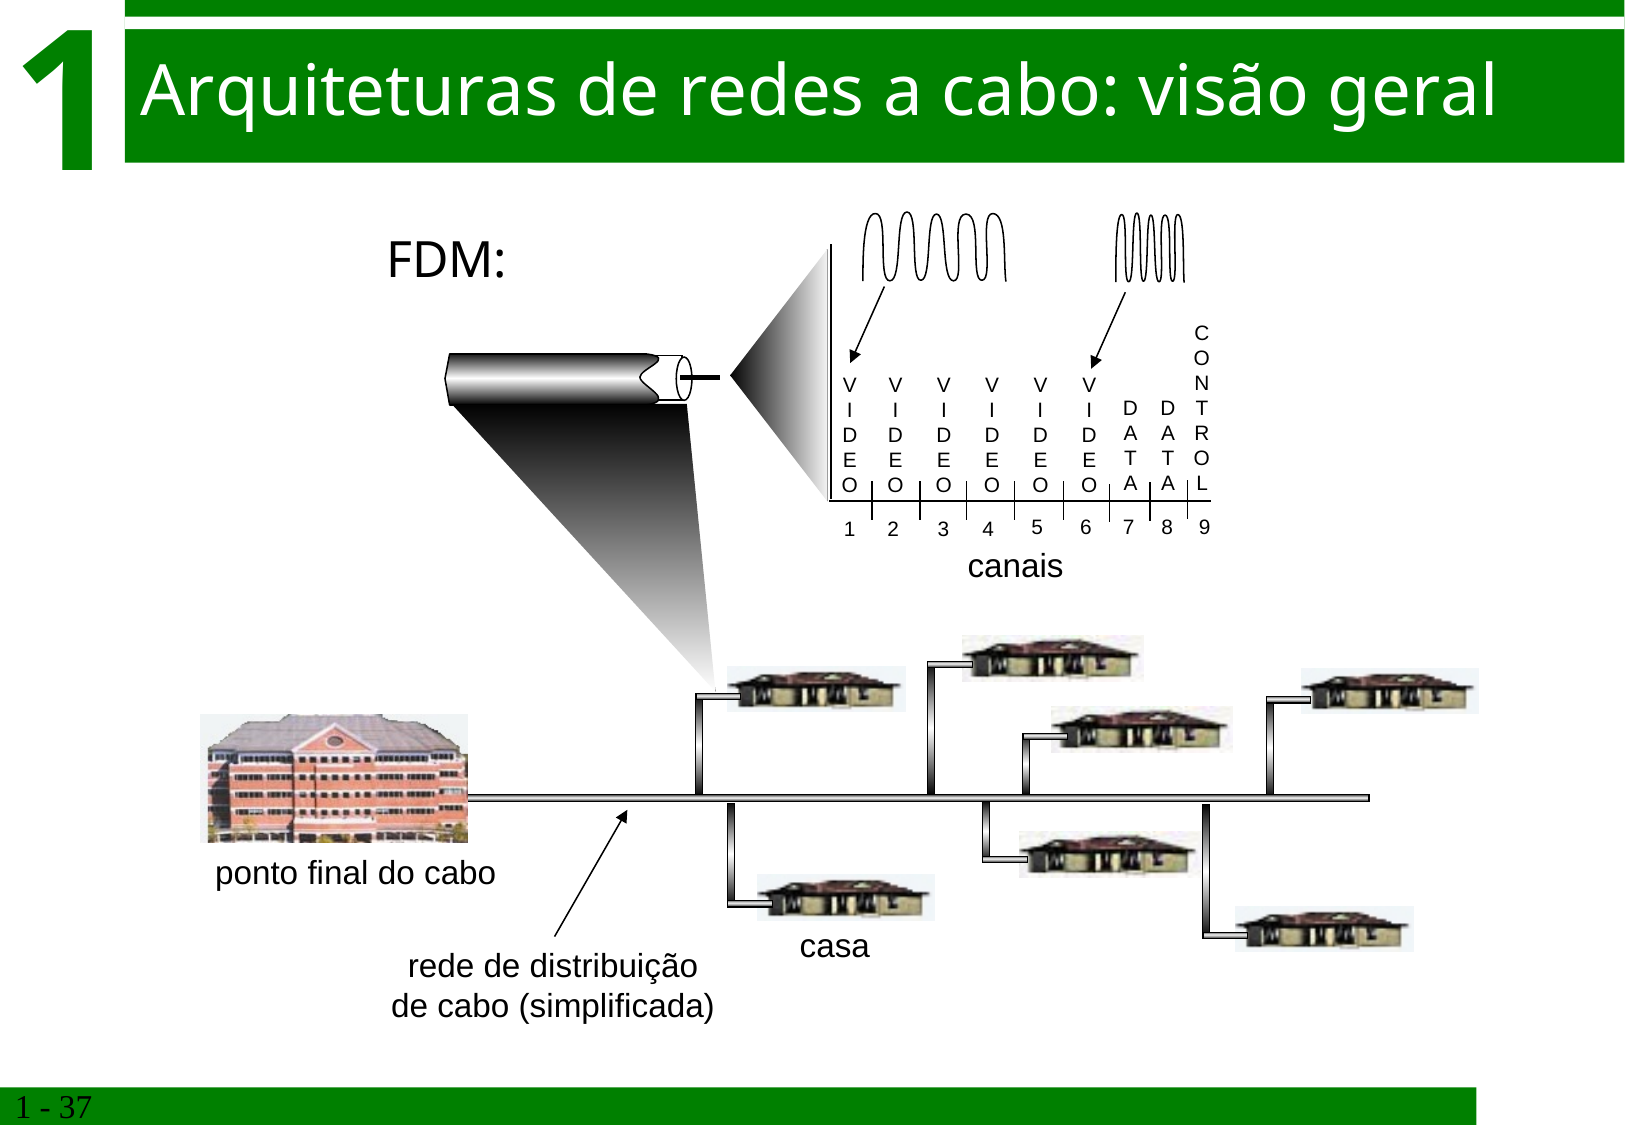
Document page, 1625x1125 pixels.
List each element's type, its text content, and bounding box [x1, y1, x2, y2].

picture [1019, 831, 1201, 878]
text_box V I D E O [1017, 363, 1064, 504]
text_box V I D E O [969, 363, 1016, 504]
text_box [730, 249, 828, 502]
text_box V I D E O [920, 363, 967, 504]
text_box D A T A [1145, 362, 1178, 503]
text_box [727, 803, 773, 907]
text_box 1 [829, 507, 871, 549]
text_box [444, 353, 716, 692]
text_box canais [952, 536, 1079, 592]
picture [1301, 668, 1479, 714]
text_box D A T A [1108, 362, 1145, 503]
picture [1235, 906, 1414, 952]
picture [1051, 706, 1233, 753]
text_box 4 [967, 507, 1009, 549]
text_box V I D E O [826, 363, 872, 504]
text_box 8 [1146, 506, 1183, 547]
picture [962, 635, 1144, 682]
text_box FDM: [371, 219, 523, 296]
text_box C O N T R O L [1178, 286, 1225, 503]
text_box ponto final do cabo [200, 843, 512, 899]
text_box 6 [1065, 506, 1107, 547]
text_box 9 [1183, 506, 1226, 547]
text_box 7 [1108, 506, 1146, 547]
picture [757, 874, 935, 921]
text_box 2 [872, 507, 914, 549]
text_box rede de distribuição de cabo (simplificada) [376, 936, 731, 1033]
picture [727, 666, 906, 712]
text_box casa [784, 916, 886, 972]
text_box [468, 661, 1369, 863]
picture [200, 714, 468, 843]
text_box Arquiteturas de redes a cabo: visão geral [125, 37, 1625, 138]
text_box [1202, 804, 1248, 939]
text_box 3 [922, 507, 964, 549]
text_box V I D E O [872, 363, 919, 504]
text_box V I D E O [1066, 363, 1109, 504]
text_box 5 [1016, 506, 1058, 547]
